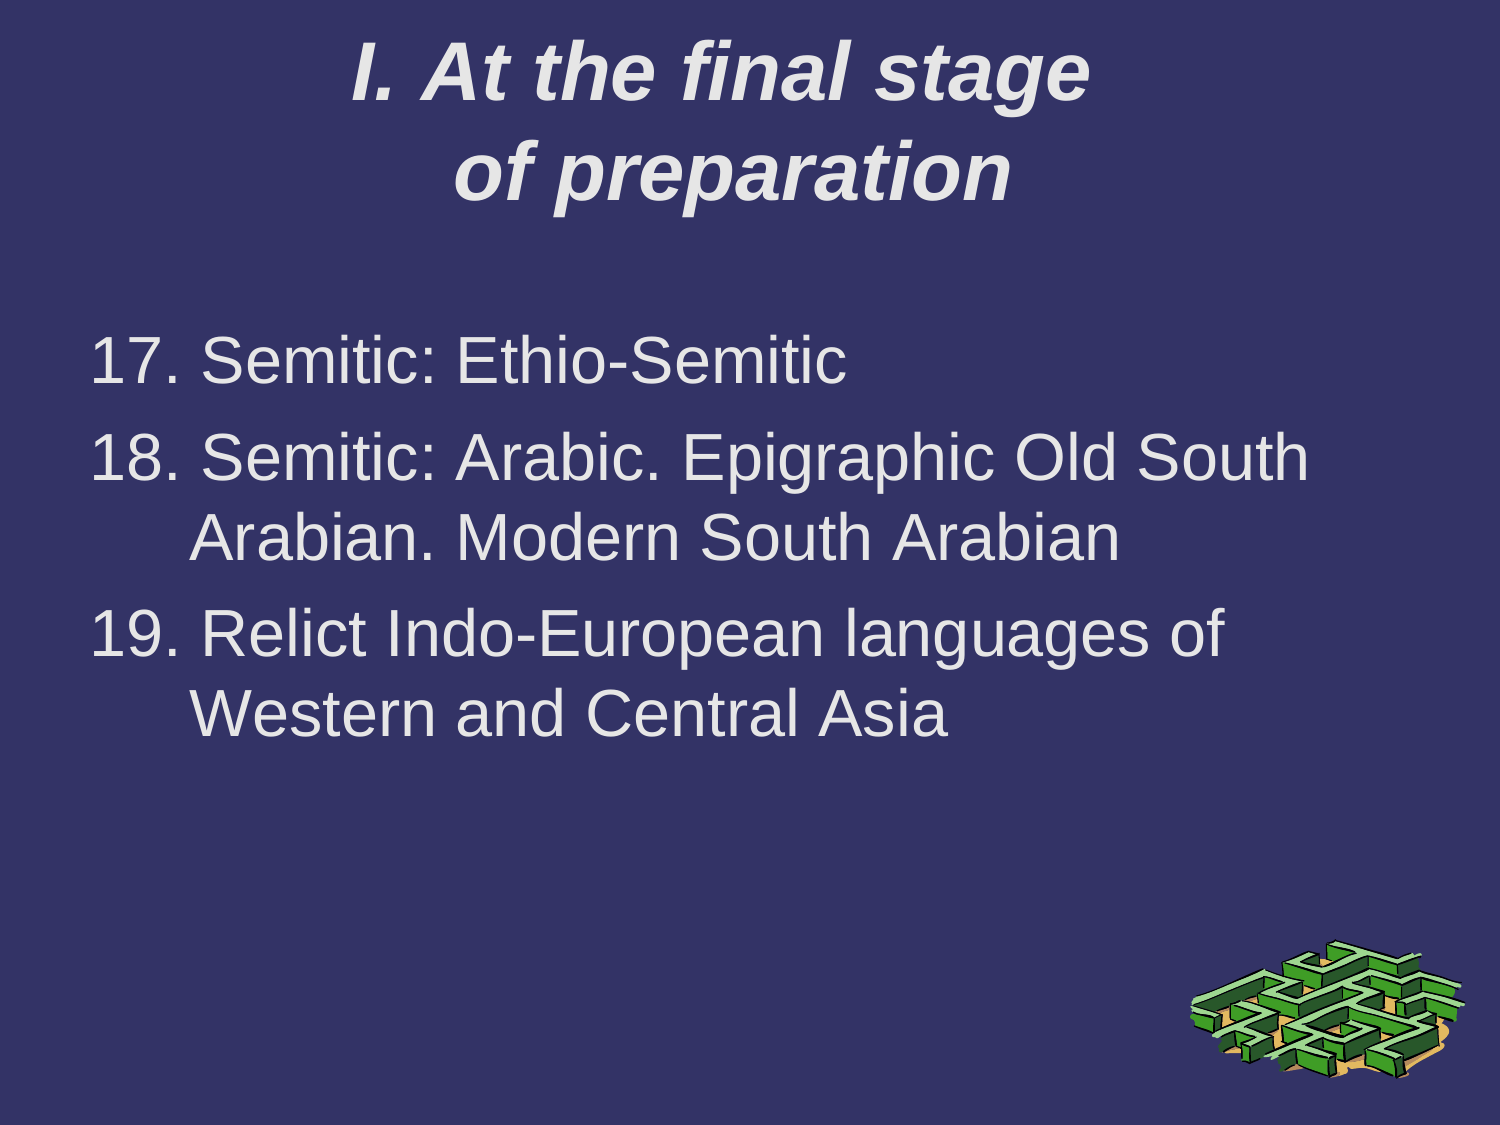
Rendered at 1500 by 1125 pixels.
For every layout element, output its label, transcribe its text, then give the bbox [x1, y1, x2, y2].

title I. At the final stage of preparation [66, 9, 1342, 225]
list 17. Semitic: Ethio-Semitic 18. Semitic: Arabic. Epigraphic Old South Arabian. Modern South Arabian 19. Relict Indo-European languages of Western and Central Asia [74, 309, 1417, 994]
